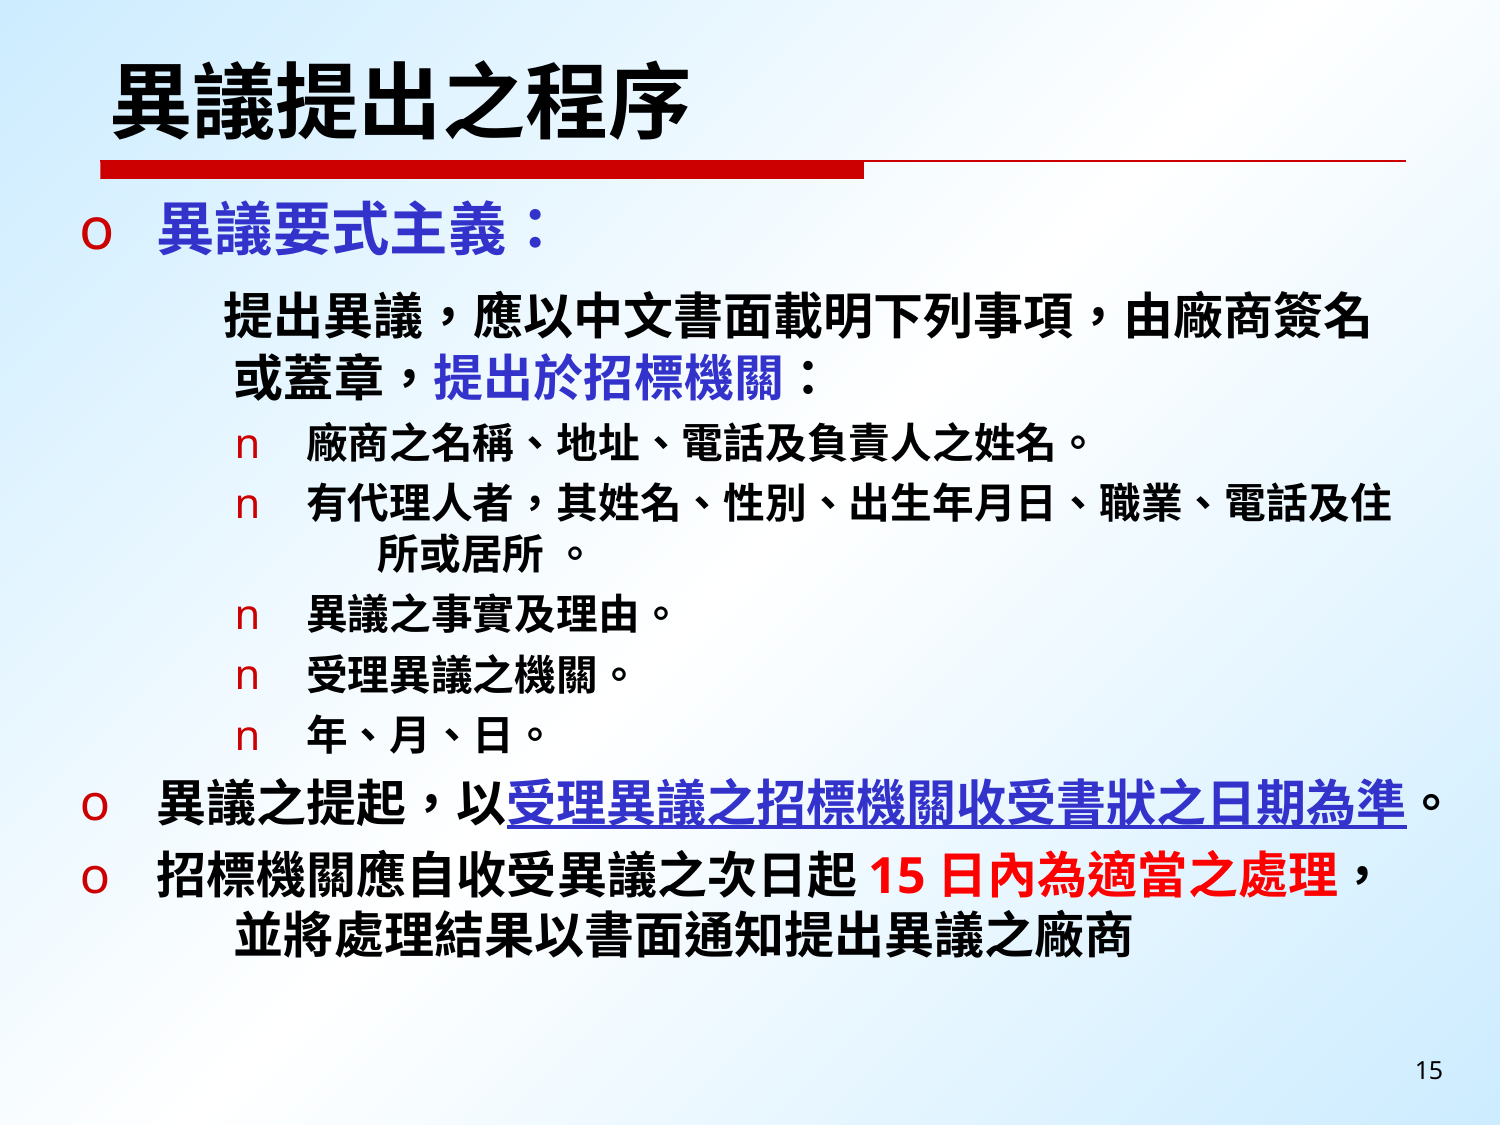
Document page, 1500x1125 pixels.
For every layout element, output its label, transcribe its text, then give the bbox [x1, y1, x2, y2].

title 異議提出之程序 [94, 30, 1407, 158]
list 異議要式主義： 提出異議，應以中文書面載明下列事項，由廠商簽名或蓋章，提出於招標機關： 廠商之名稱、地址、電話及負責人之姓名。 有代理人者，其姓名、性別、出生年月日、職業、電話及住所或居所 。 異議之事實及理由。 受理異議之機關。 年、月、日。 異議之提起，以受理異議之招標機關收受書狀之日期為準。 招標機關應自收受異議之次日起15日內為適當之處理，並將處理結果以書面通知提出異議之廠商 [64, 184, 1424, 1083]
